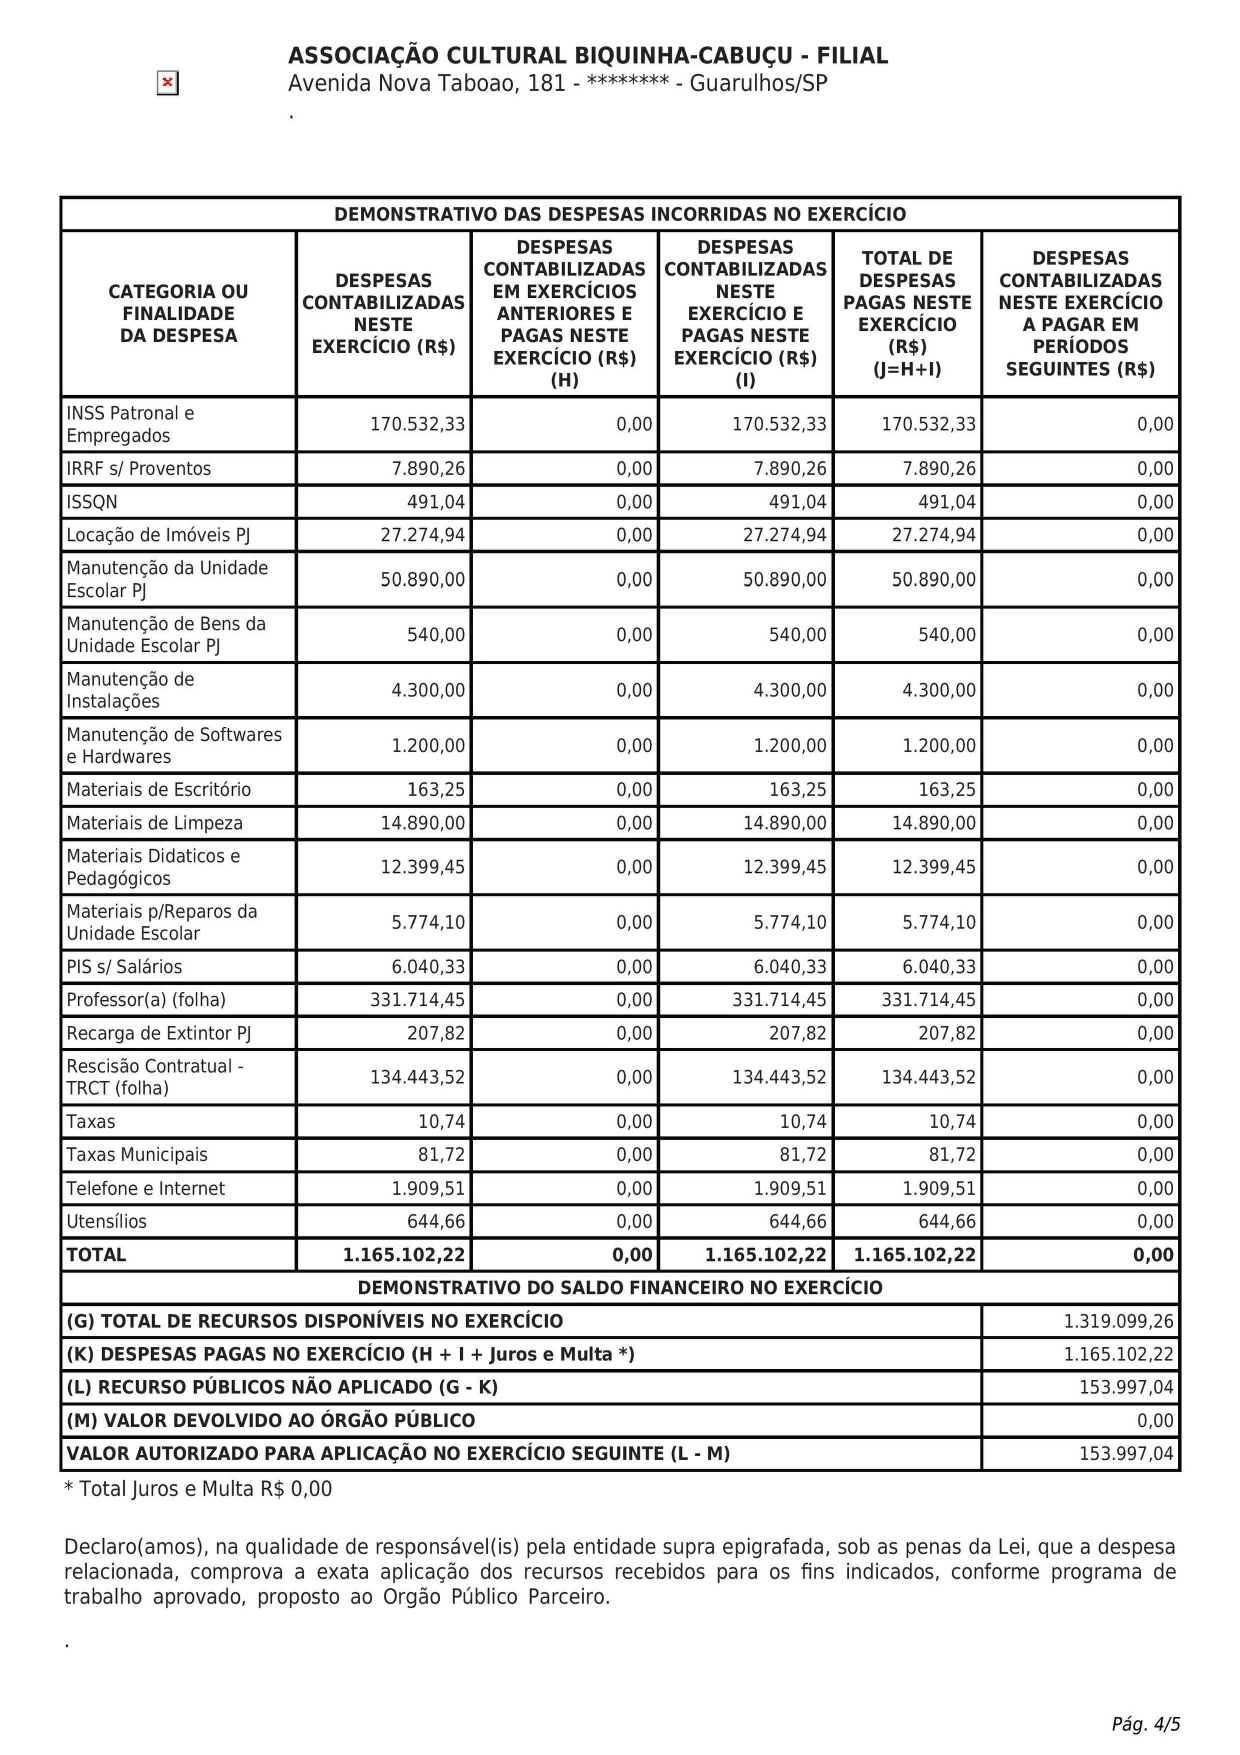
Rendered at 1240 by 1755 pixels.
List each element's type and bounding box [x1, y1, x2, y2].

text_box [0, 2, 1240, 1754]
